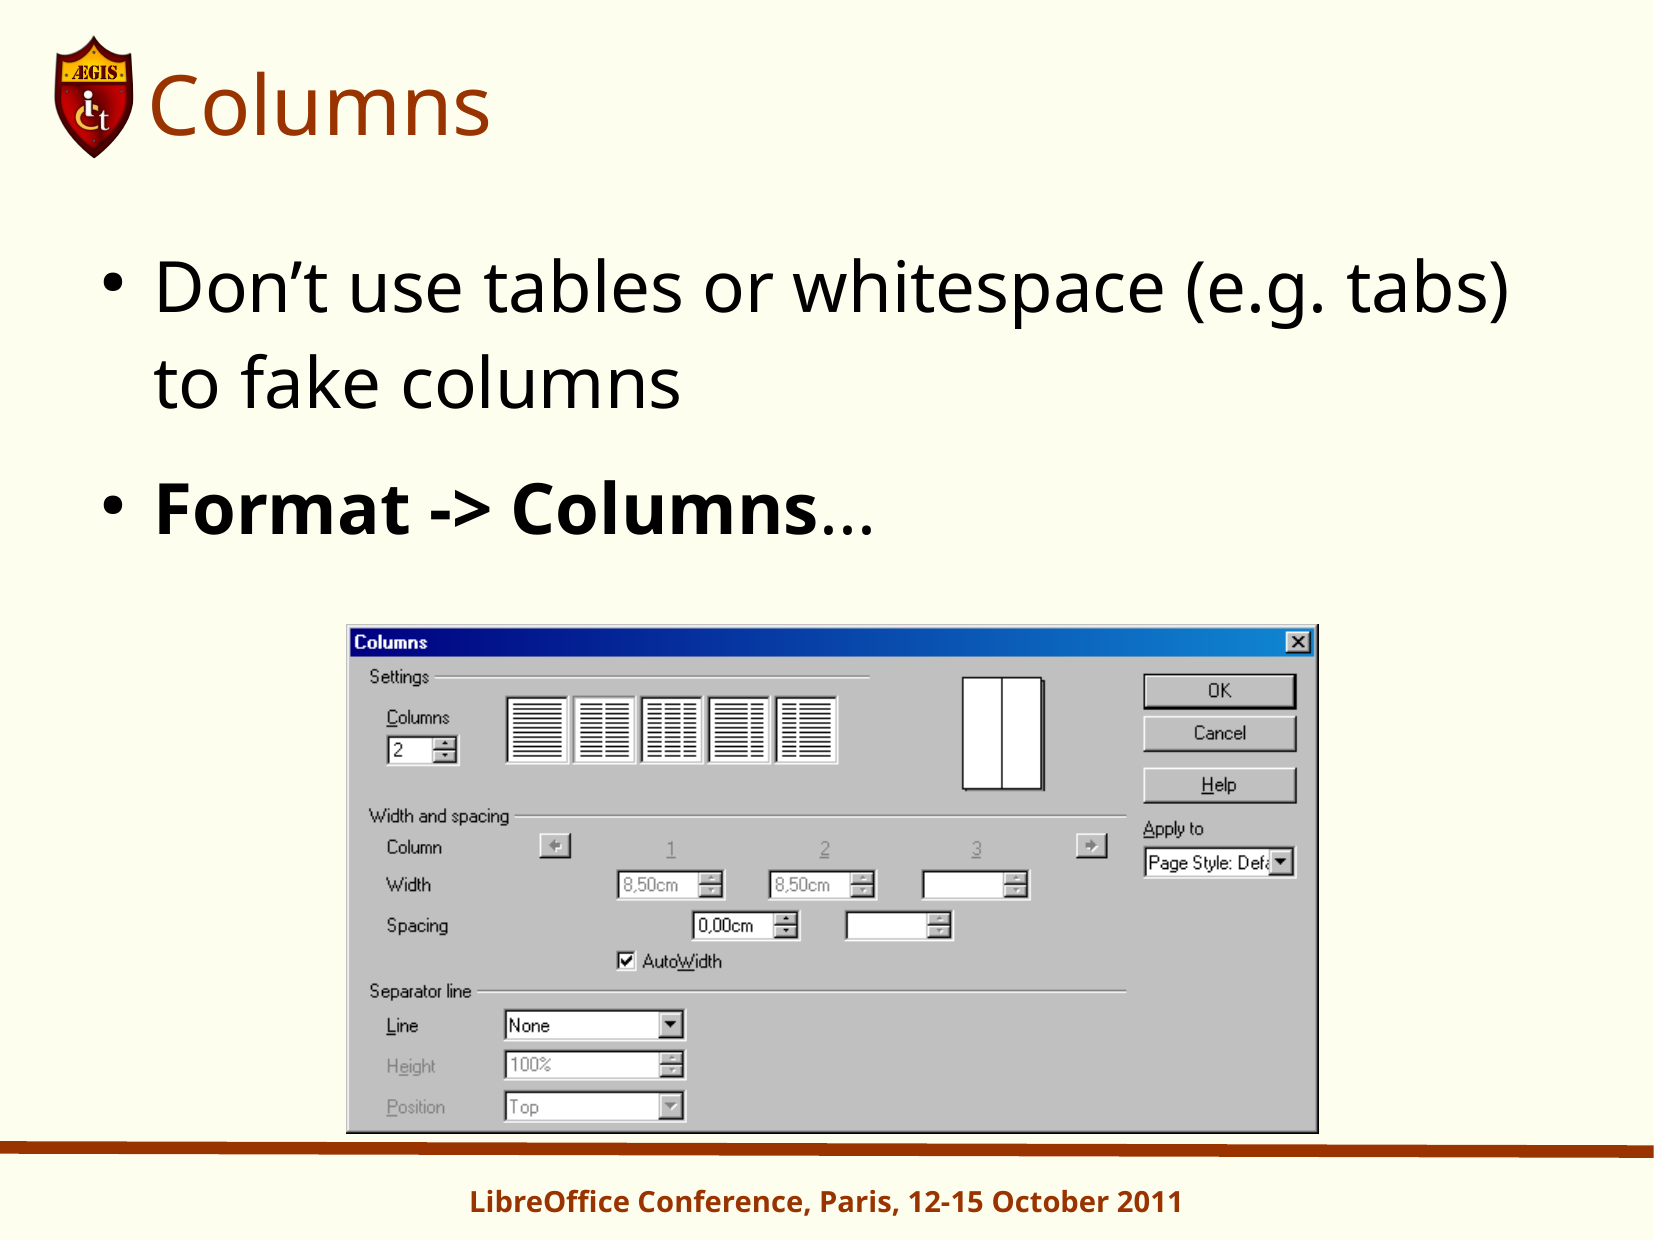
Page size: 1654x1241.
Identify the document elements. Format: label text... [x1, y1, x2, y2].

title Columns [147, 29, 1625, 178]
picture [346, 624, 1319, 1134]
picture [24, 24, 167, 167]
list Don’t use tables or whitespace (e.g. tabs) to fake columns Format -> Columns... [82, 236, 1595, 562]
